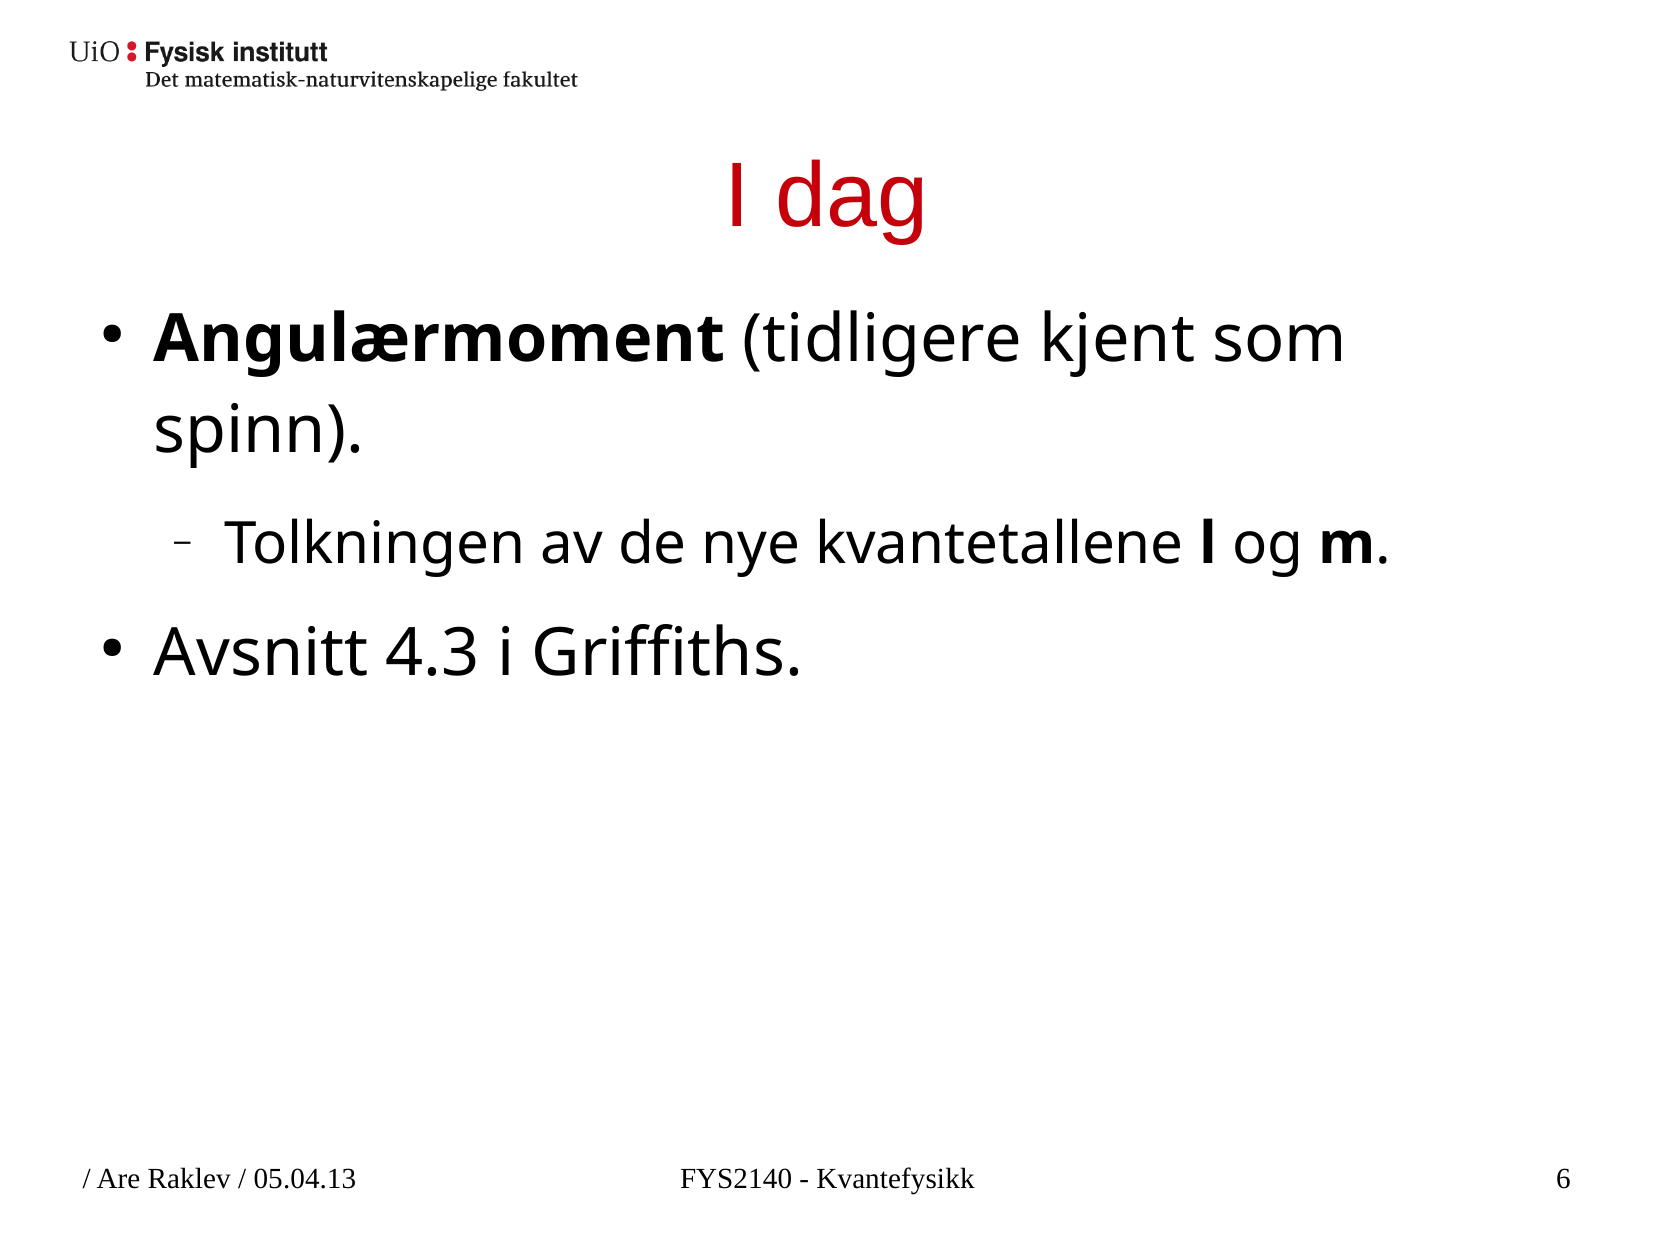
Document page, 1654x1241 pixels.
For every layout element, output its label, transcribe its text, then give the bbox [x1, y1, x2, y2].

picture [68, 37, 581, 93]
title I dag [82, 90, 1571, 290]
list Angulærmoment (tidligere kjent som spinn). Tolkningen av de nye kvantetallene l og m. Avsnitt 4.3 i Griffiths. [82, 290, 1571, 1094]
